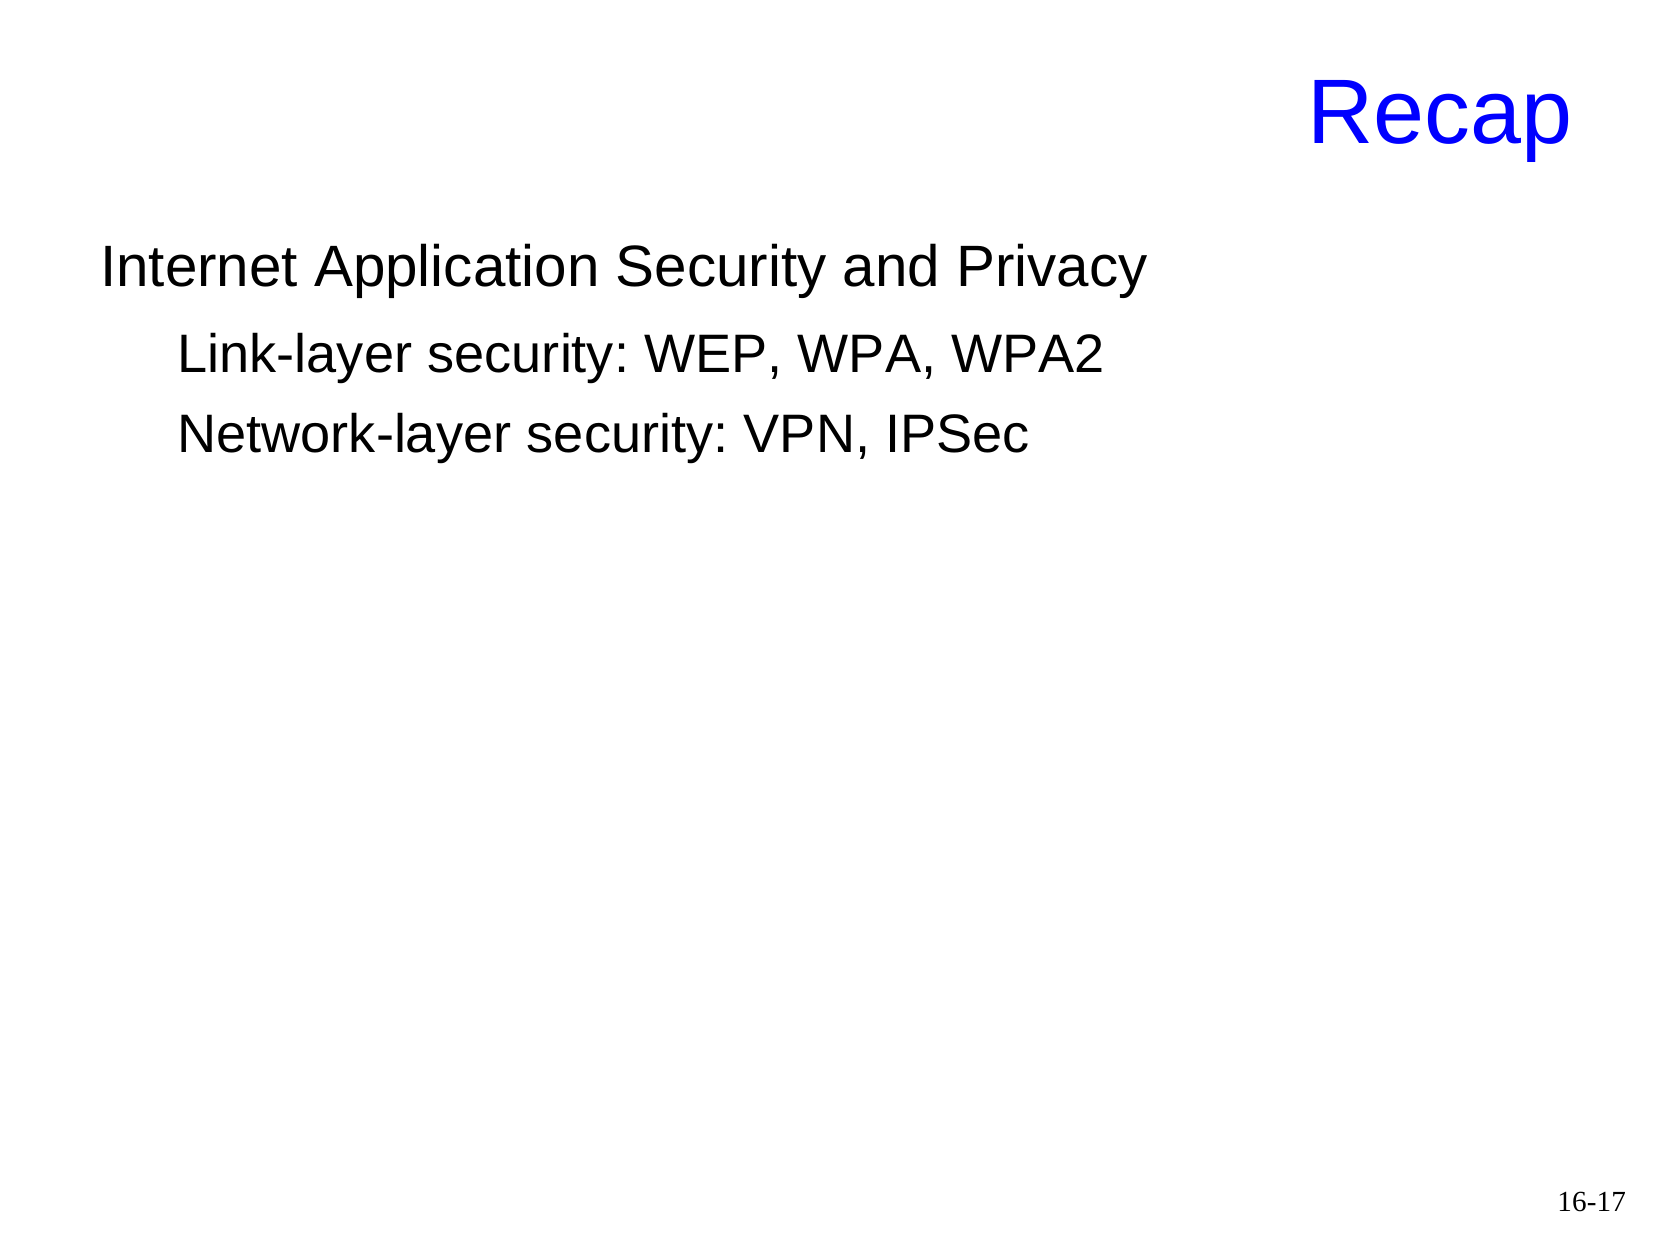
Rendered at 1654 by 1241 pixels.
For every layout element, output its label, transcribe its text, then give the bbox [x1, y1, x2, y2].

list Internet Application Security and Privacy Link-layer security: WEP, WPA, WPA2 Network-layer security: VPN, IPSec [82, 237, 1571, 1161]
title Recap [84, 18, 1573, 211]
